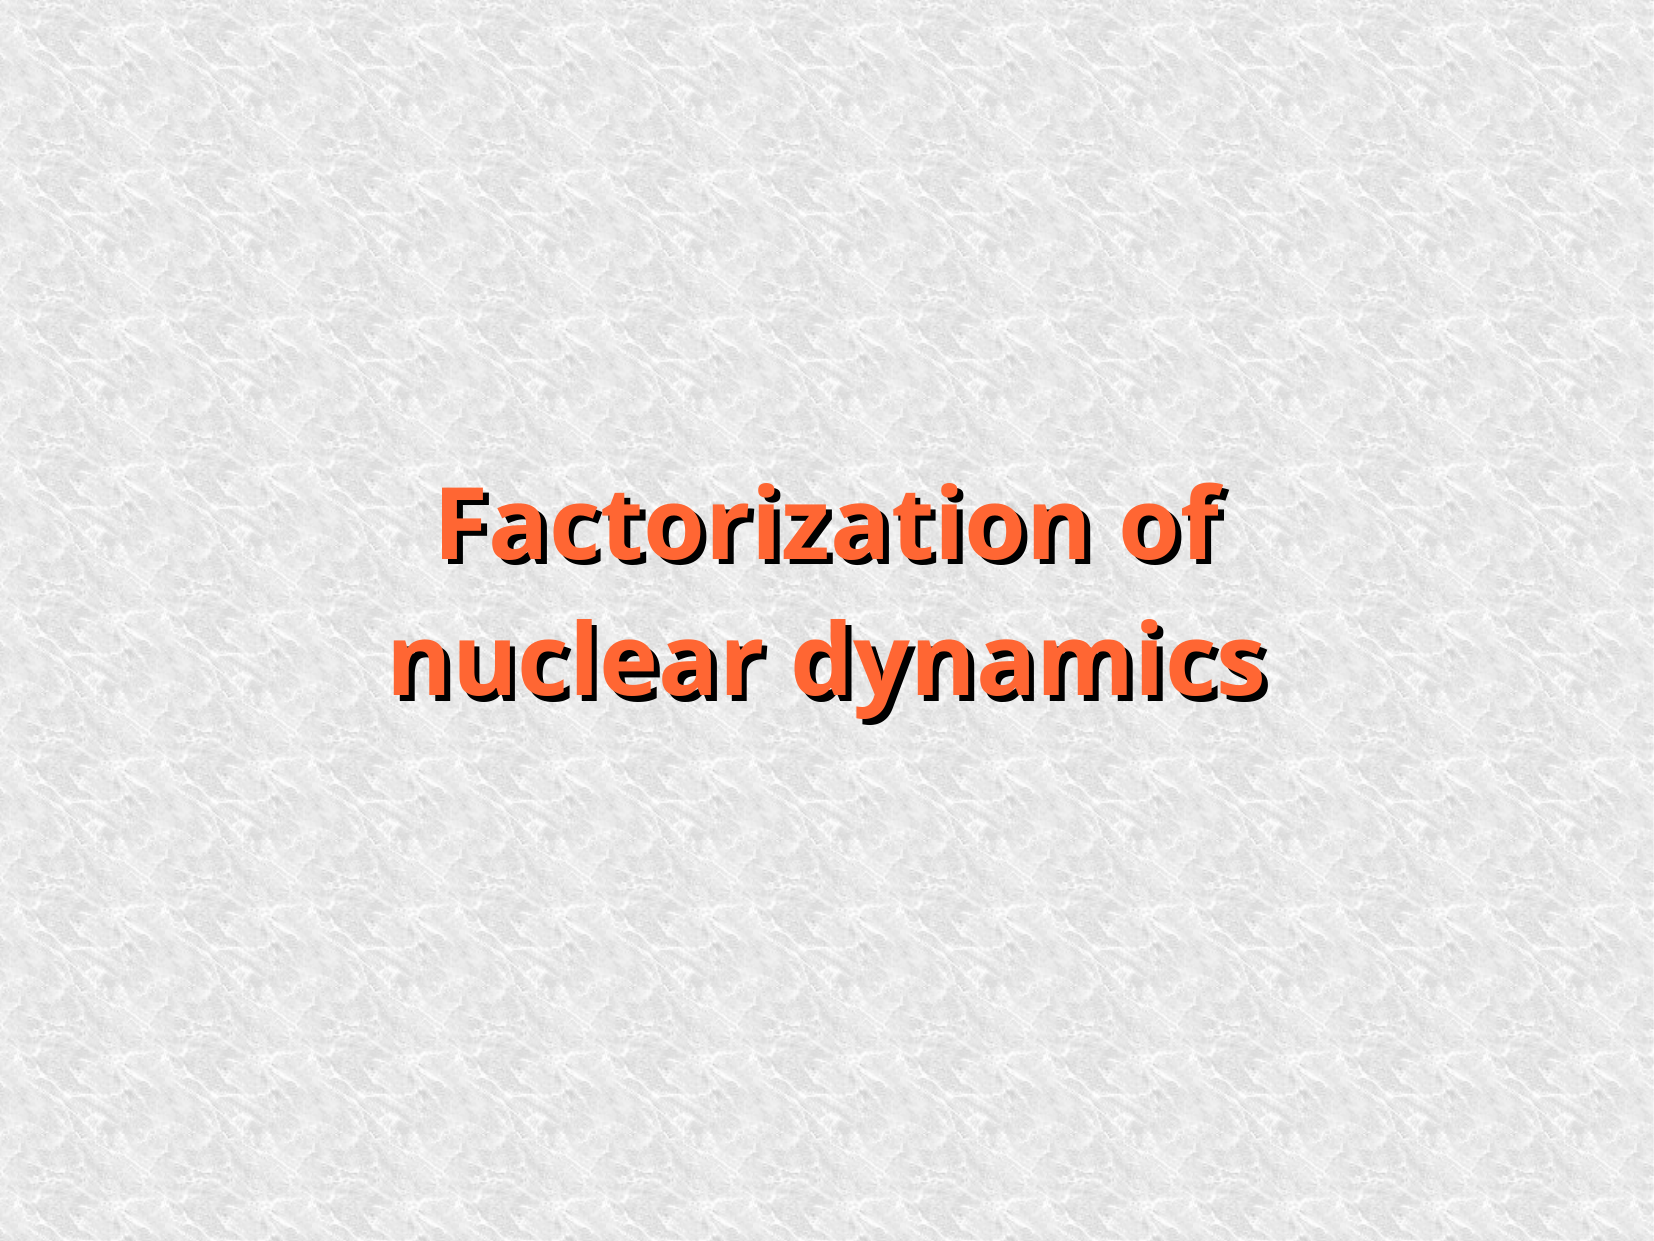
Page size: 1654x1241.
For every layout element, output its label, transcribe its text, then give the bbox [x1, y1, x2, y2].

picture [0, 0, 1654, 1241]
text_box Factorization of nuclear dynamics [29, 444, 1625, 796]
